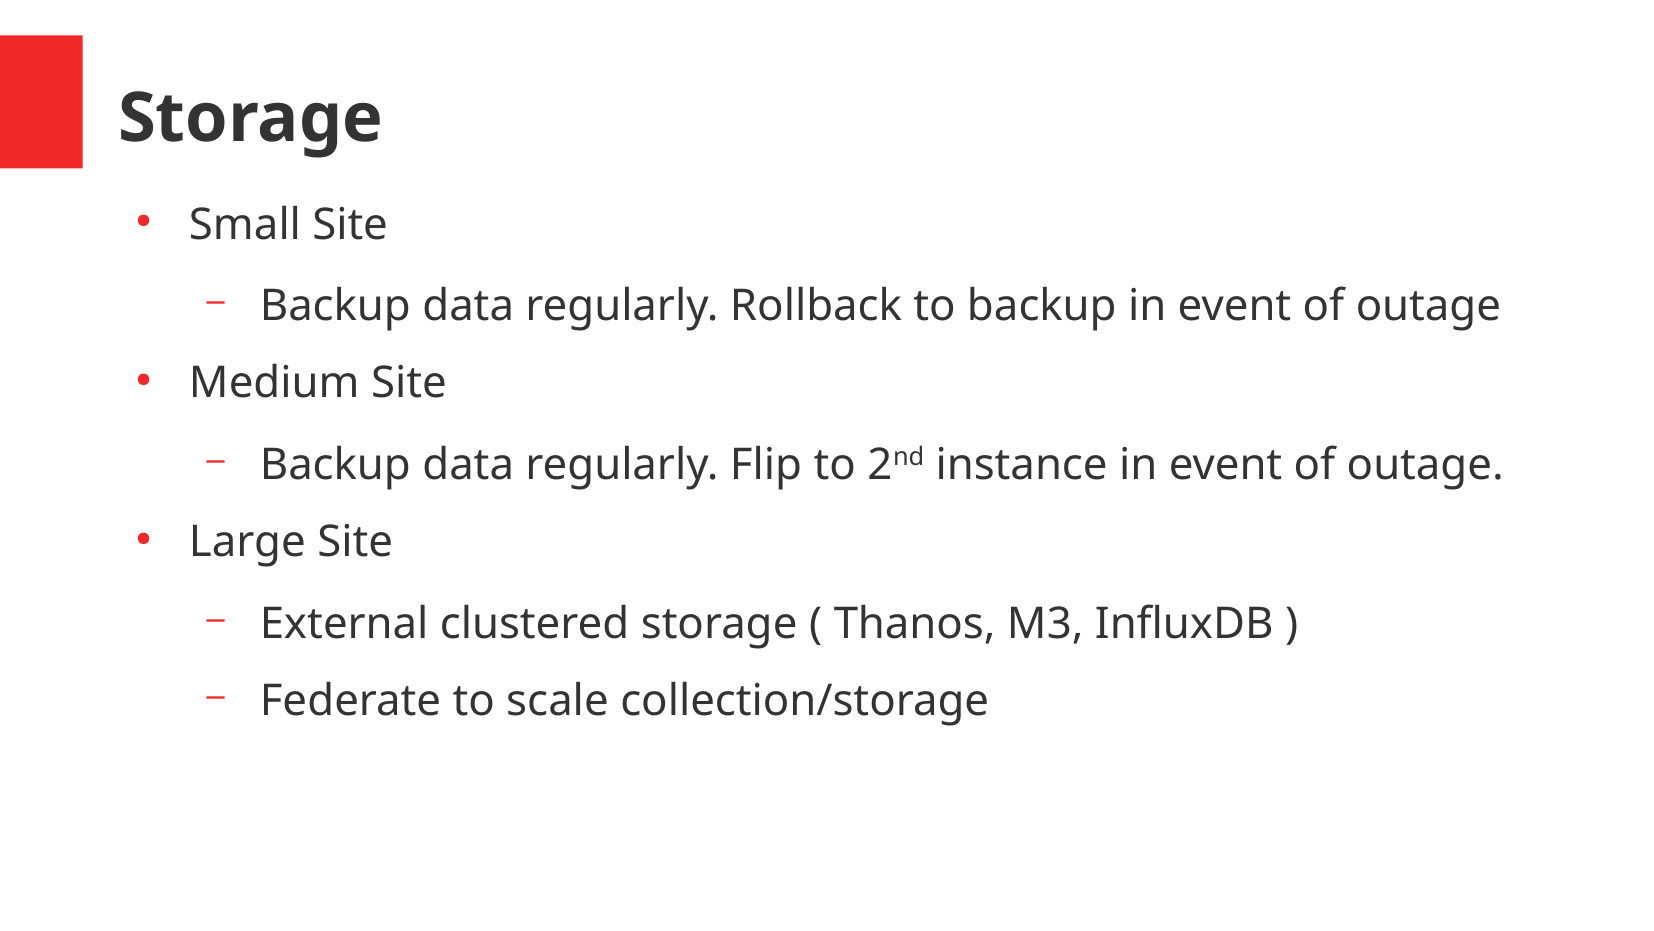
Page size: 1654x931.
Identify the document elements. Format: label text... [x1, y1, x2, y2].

list Small Site Backup data regularly. Rollback to backup in event of outage Medium Site Backup data regularly. Flip to 2nd instance in event of outage. Large Site External clustered storage ( Thanos, M3, InfluxDB ) Federate to scale collection/storage [118, 192, 1536, 806]
title Storage [118, 37, 1571, 193]
